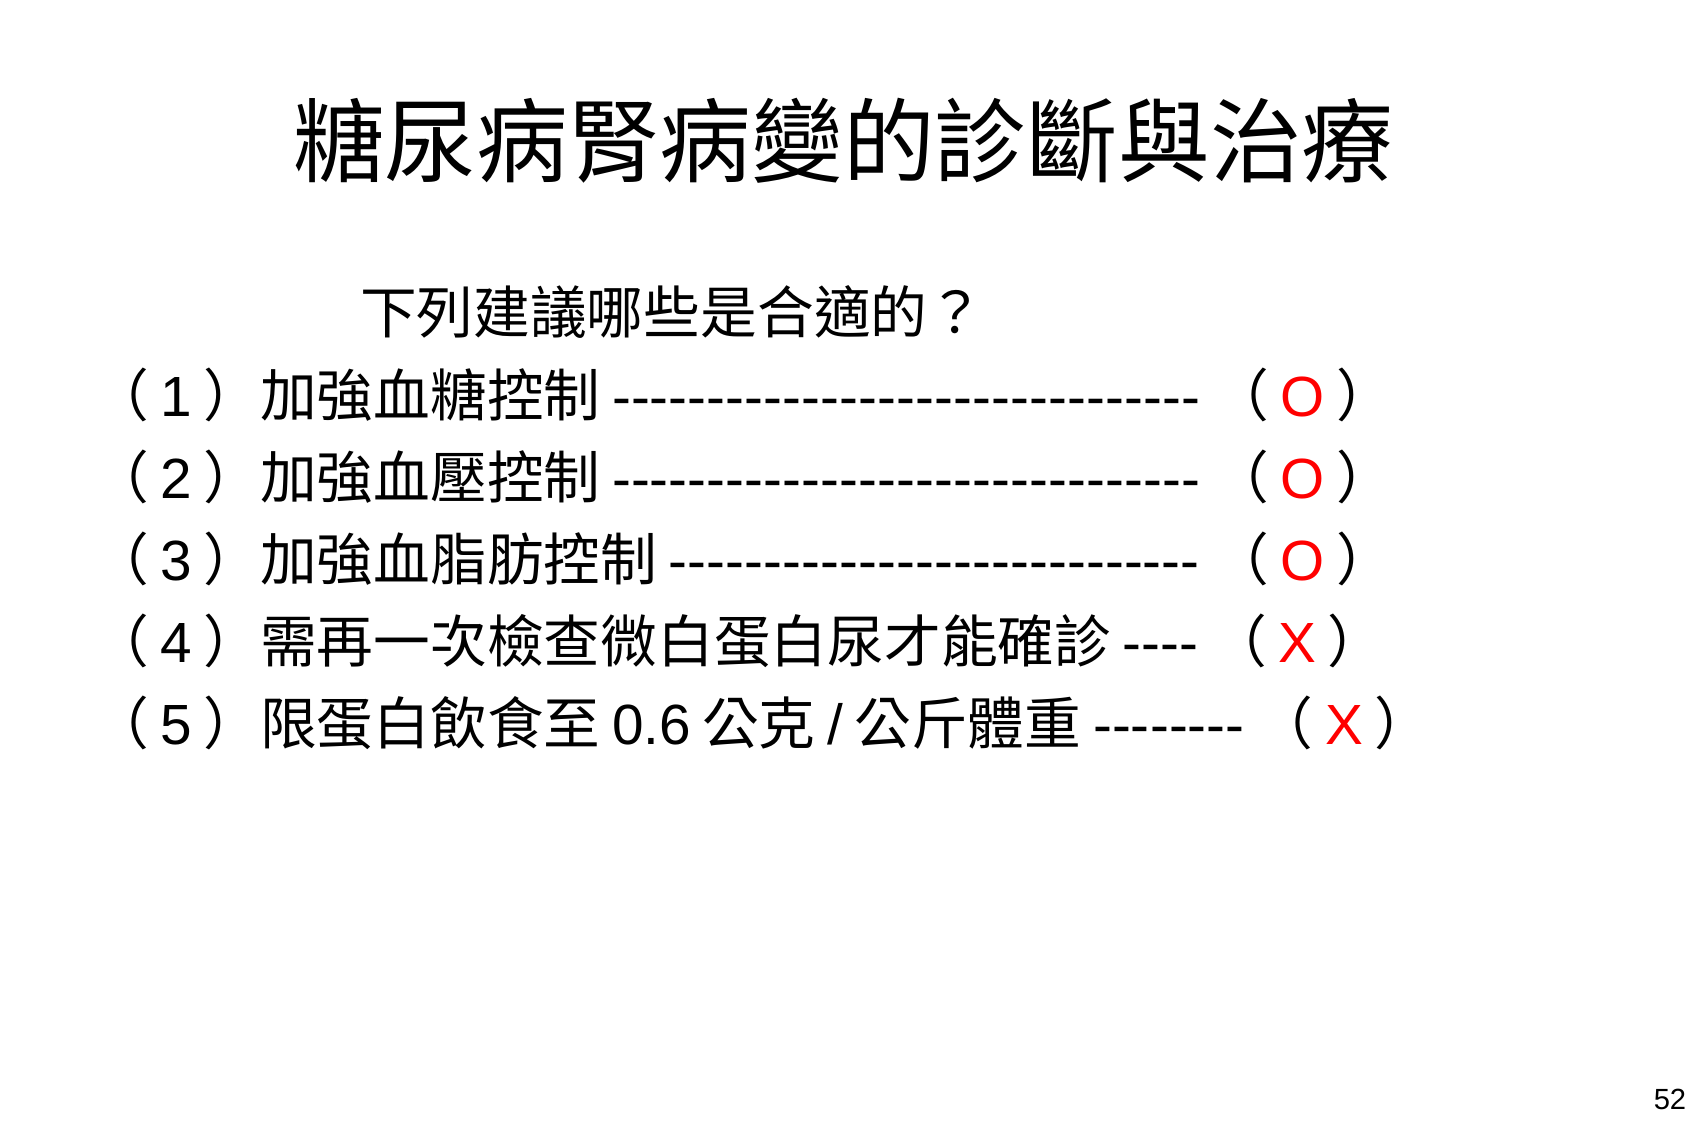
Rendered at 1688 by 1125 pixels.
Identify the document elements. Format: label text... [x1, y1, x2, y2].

title 糖尿病腎病變的診斷與治療 [84, 45, 1604, 233]
list 下列建議哪些是合適的？ （1）加強血糖控制-------------------------------（O） （2）加強血壓控制-------------------------------（O） （3）加強血脂肪控制----------------------------（O） （4）需再一次檢查微白蛋白尿才能確診----（X） （5）限蛋白飲食至0.6公克/公斤體重--------（X） [84, 262, 1604, 1005]
